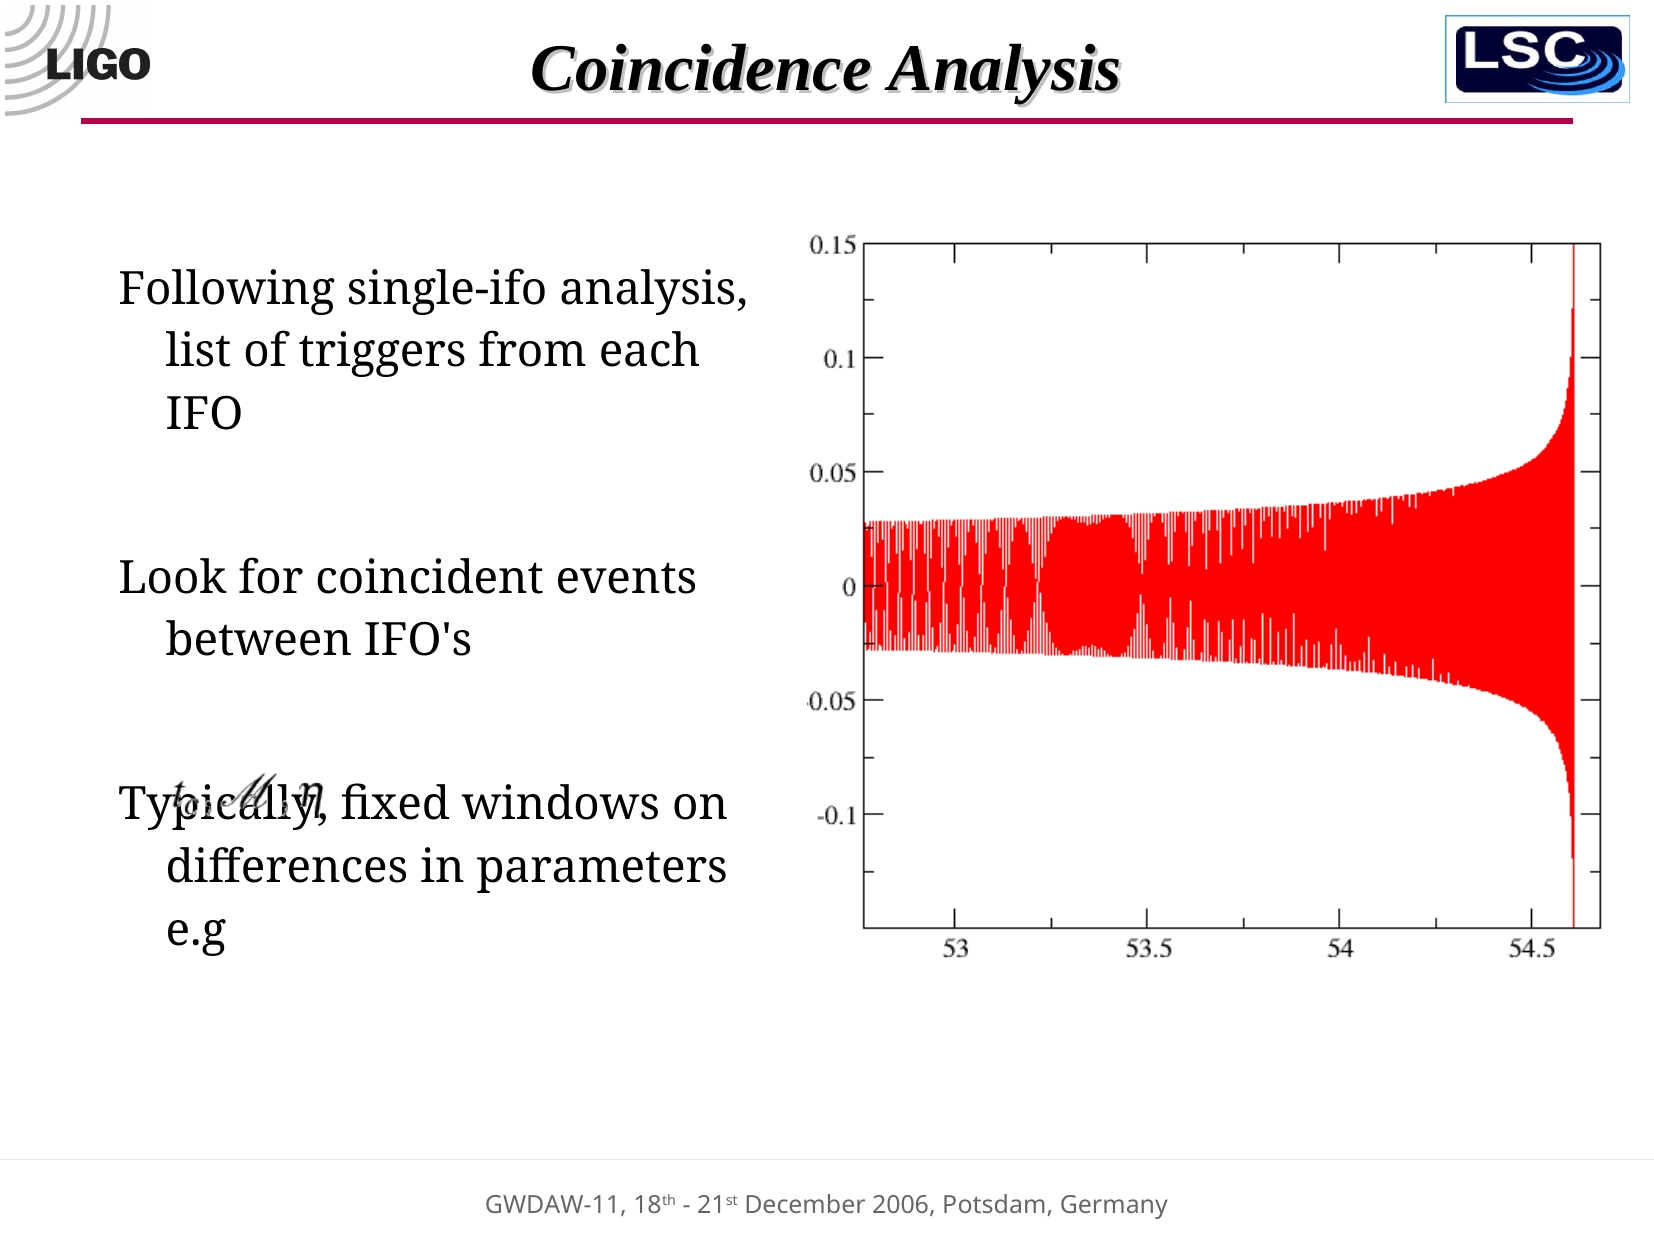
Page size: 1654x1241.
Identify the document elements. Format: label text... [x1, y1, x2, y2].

chart [807, 229, 1617, 962]
picture [171, 772, 332, 818]
picture [1533, 15, 1630, 103]
title Coincidence Analysis [120, 0, 1533, 140]
list Following single-ifo analysis, list of triggers from each IFO Look for coincident events between IFO's Typically, fixed windows on differences in parameters e.g [23, 255, 775, 1023]
